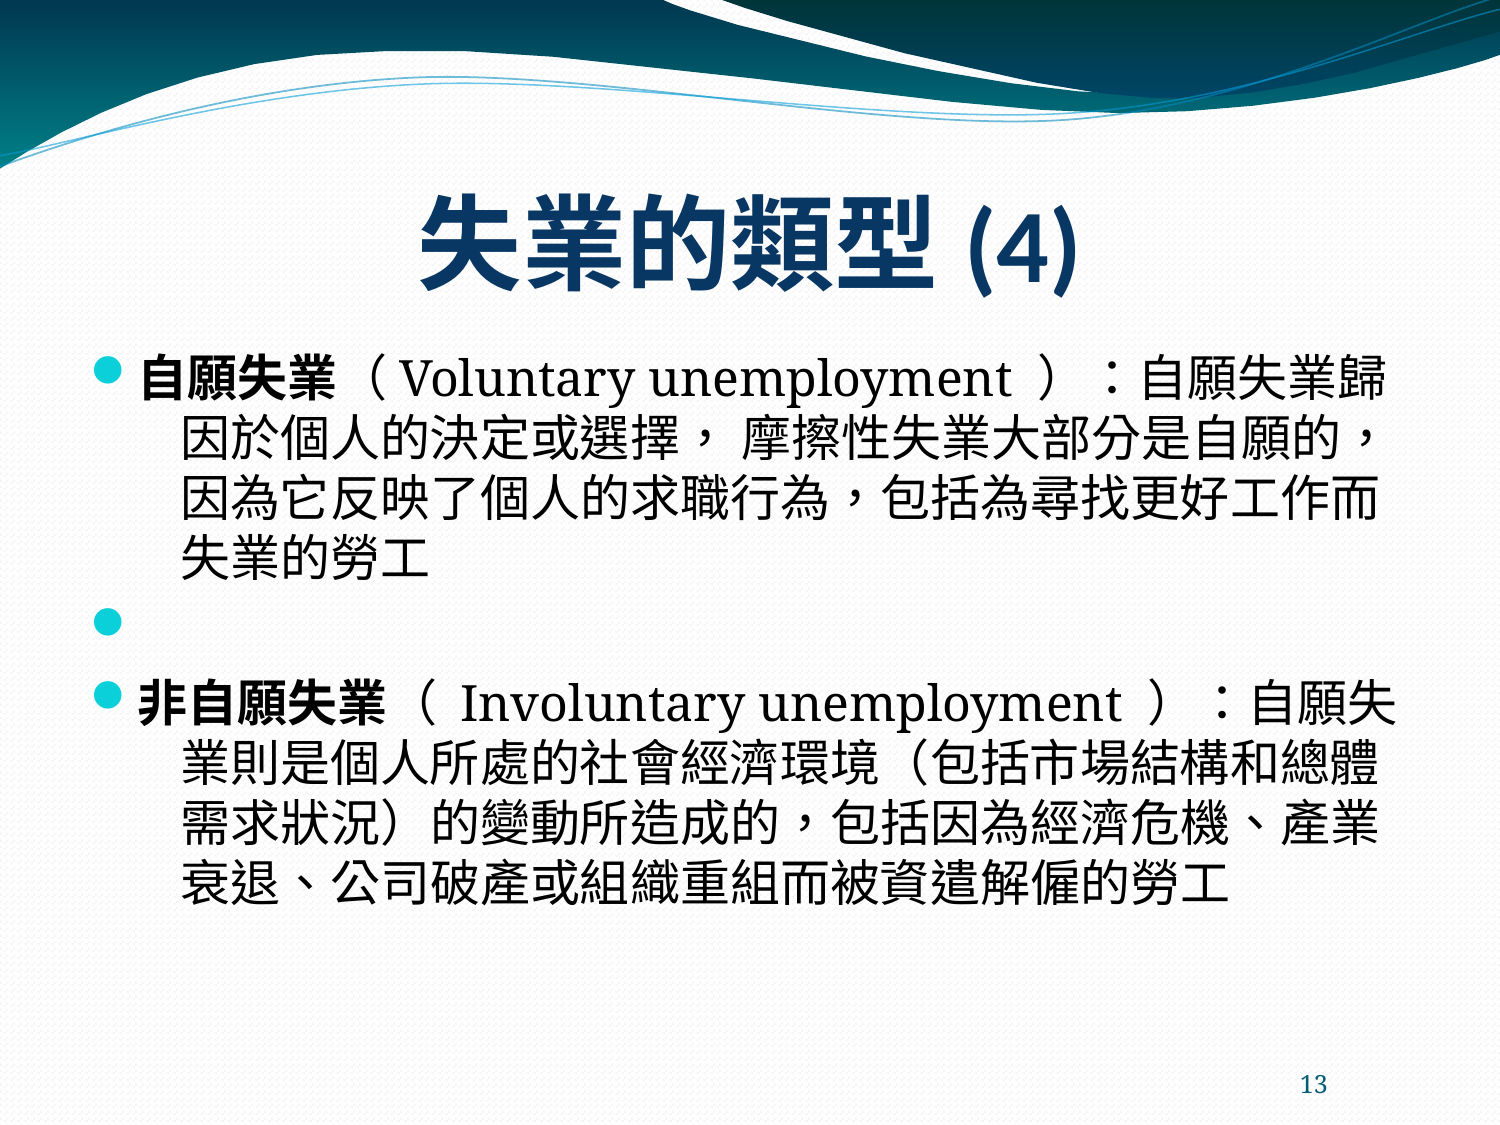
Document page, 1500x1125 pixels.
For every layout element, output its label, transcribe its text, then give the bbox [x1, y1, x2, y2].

list 自願失業（Voluntary unemployment ）：自願失業歸因於個人的決定或選擇， 摩擦性失業大部分是自願的，因為它反映了個人的求職行為，包括為尋找更好工作而失業的勞工 非自願失業（ Involuntary unemployment ）：自願失業則是個人所處的社會經濟環境（包括市場結構和總體需求狀況）的變動所造成的，包括因為經濟危機、產業衰退、公司破產或組織重組而被資遣解僱的勞工 [75, 338, 1426, 1059]
text_box [1299, 1042, 1426, 1103]
title 失業的類型(4) [75, 115, 1426, 304]
